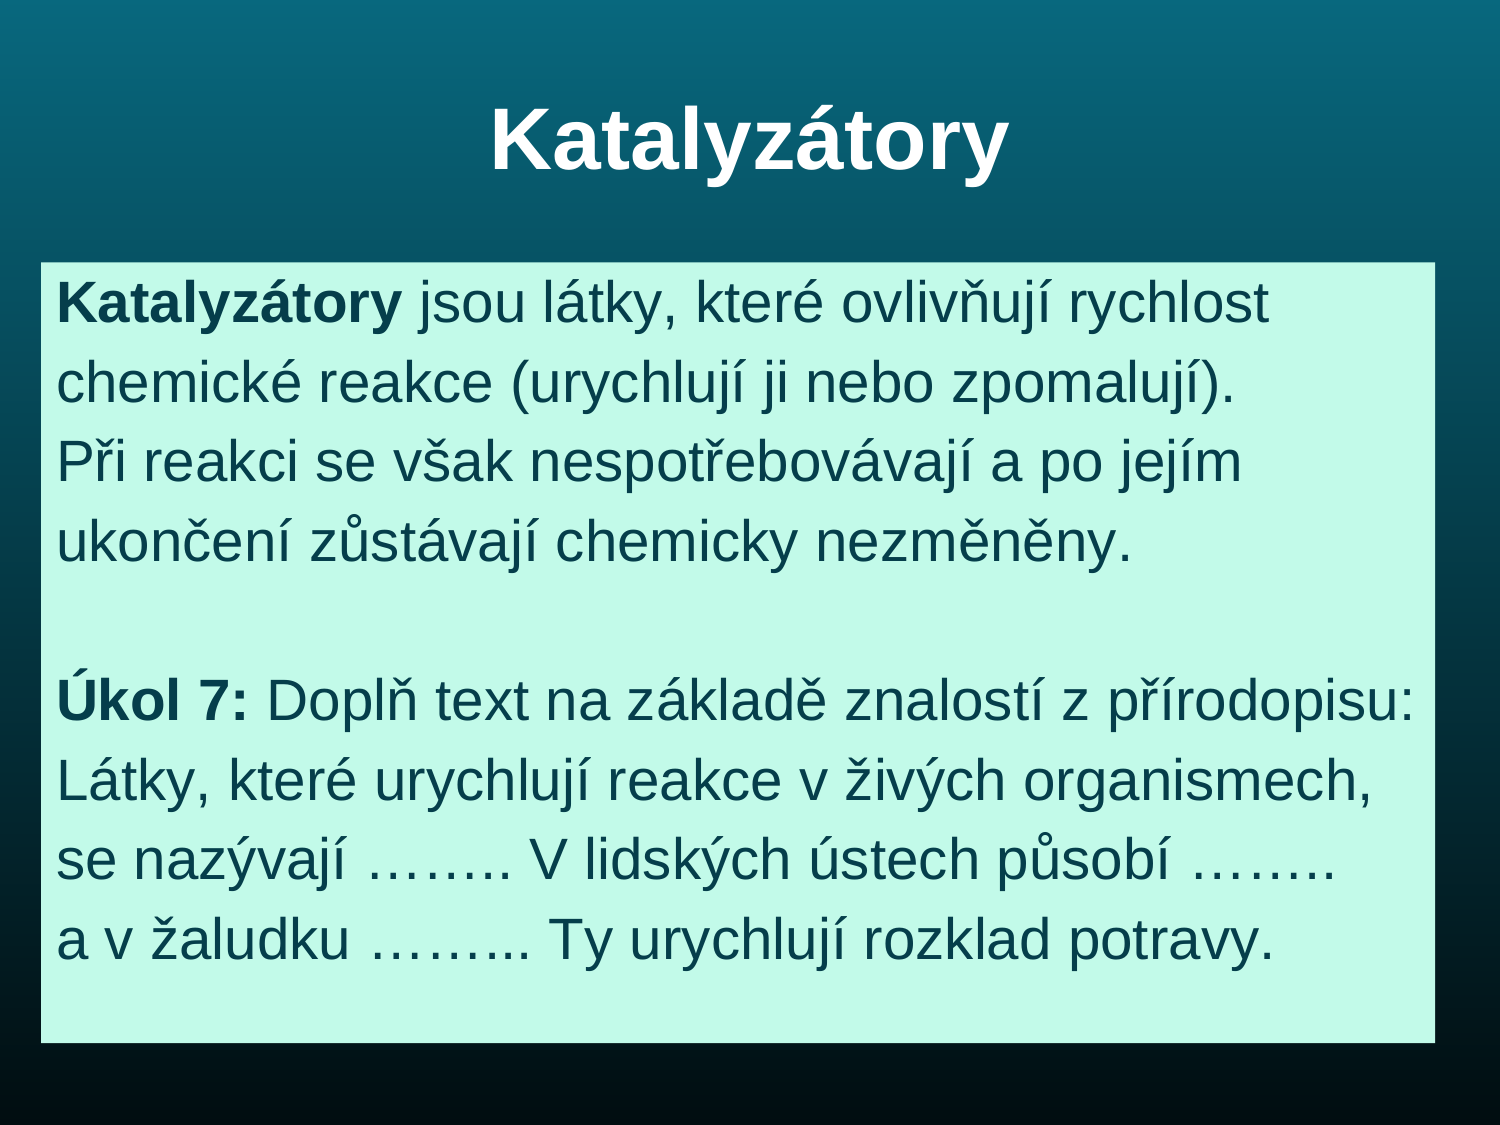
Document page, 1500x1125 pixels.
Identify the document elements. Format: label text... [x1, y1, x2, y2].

title Katalyzátory [75, 45, 1426, 233]
picture [1436, 271, 1500, 276]
list Katalyzátory jsou látky, které ovlivňují rychlost chemické reakce (urychlují ji nebo zpomalují). Při reakci se však nespotřebovávají a po jejím ukončení zůstávají chemicky nezměněny. Úkol 7: Doplň text na základě znalostí z přírodopisu: Látky, které urychlují reakce v živých organismech, se nazývají …….. V lidských ústech působí …….. a v žaludku ……... Ty urychlují rozklad potravy. [41, 262, 1436, 1044]
picture [0, 271, 41, 276]
